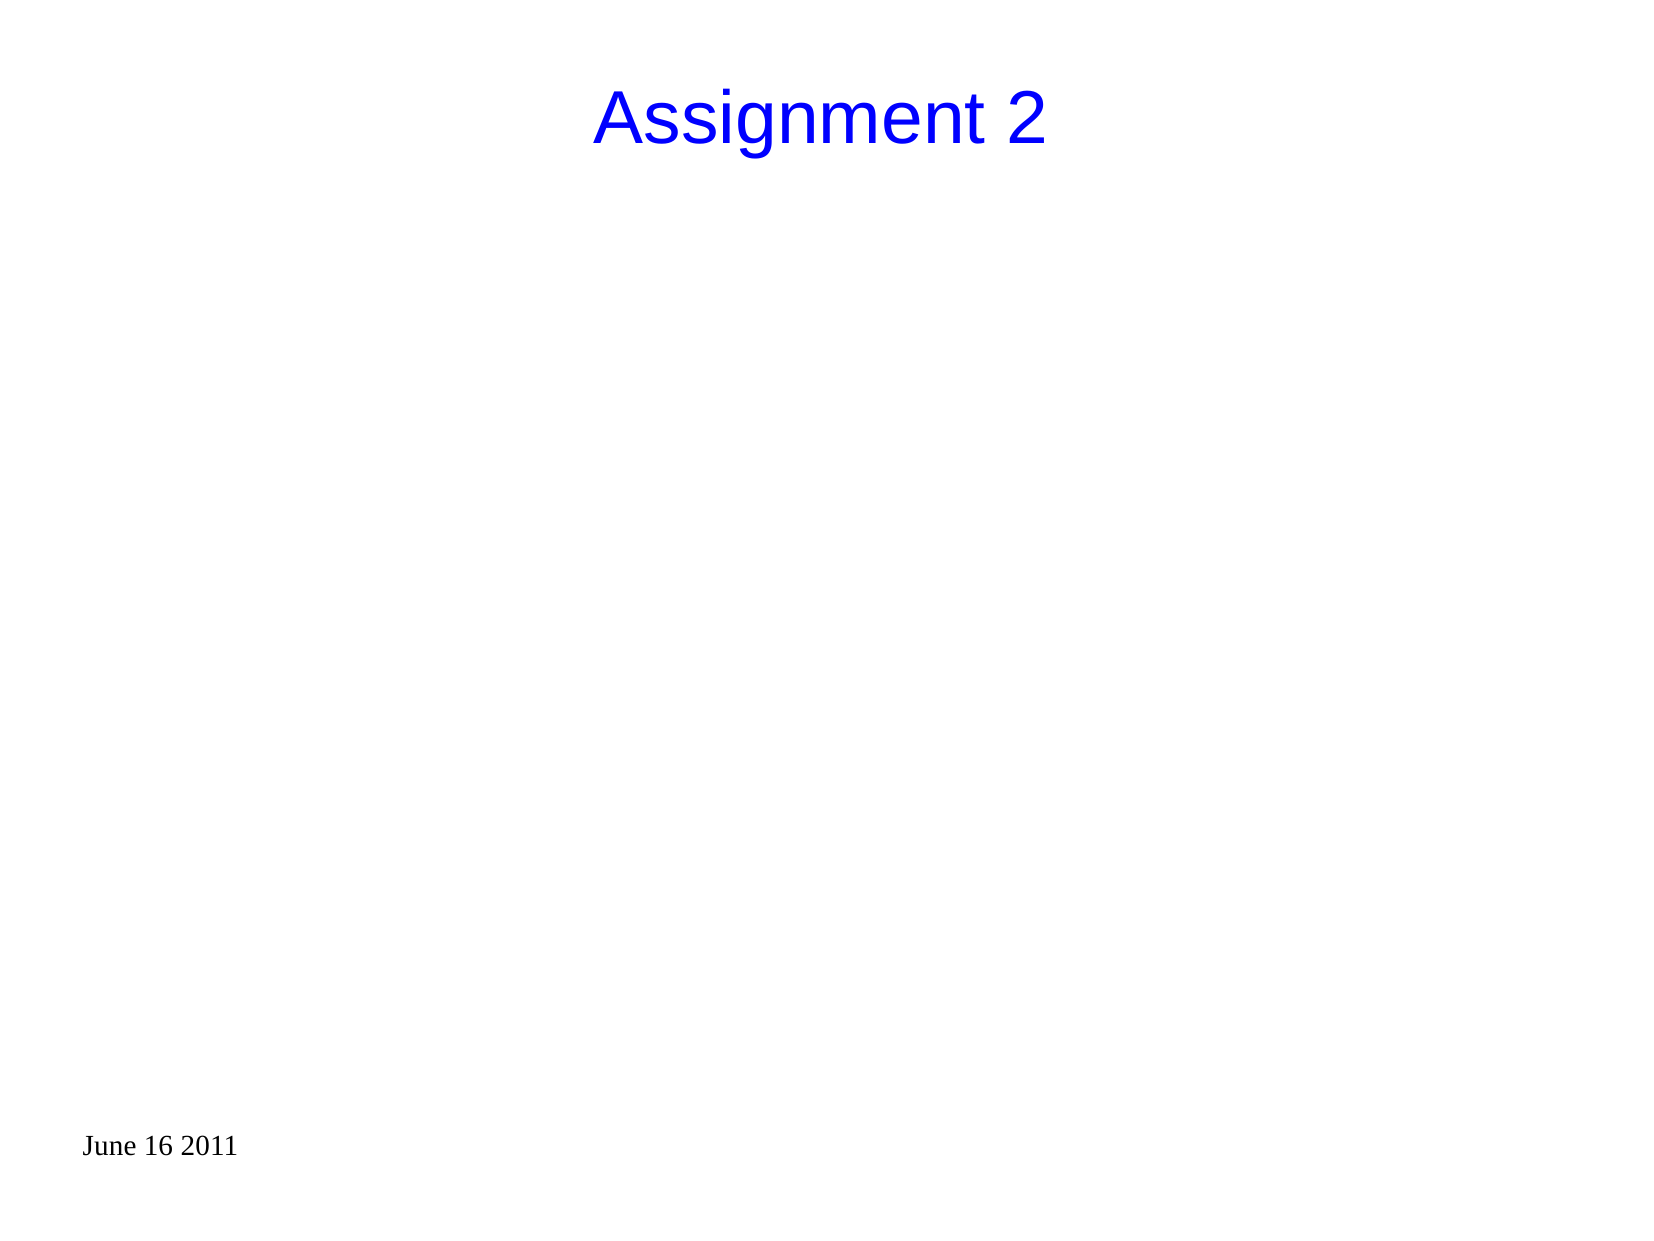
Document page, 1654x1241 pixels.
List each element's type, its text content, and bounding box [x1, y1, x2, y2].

title Assignment 2 [76, 58, 1565, 178]
